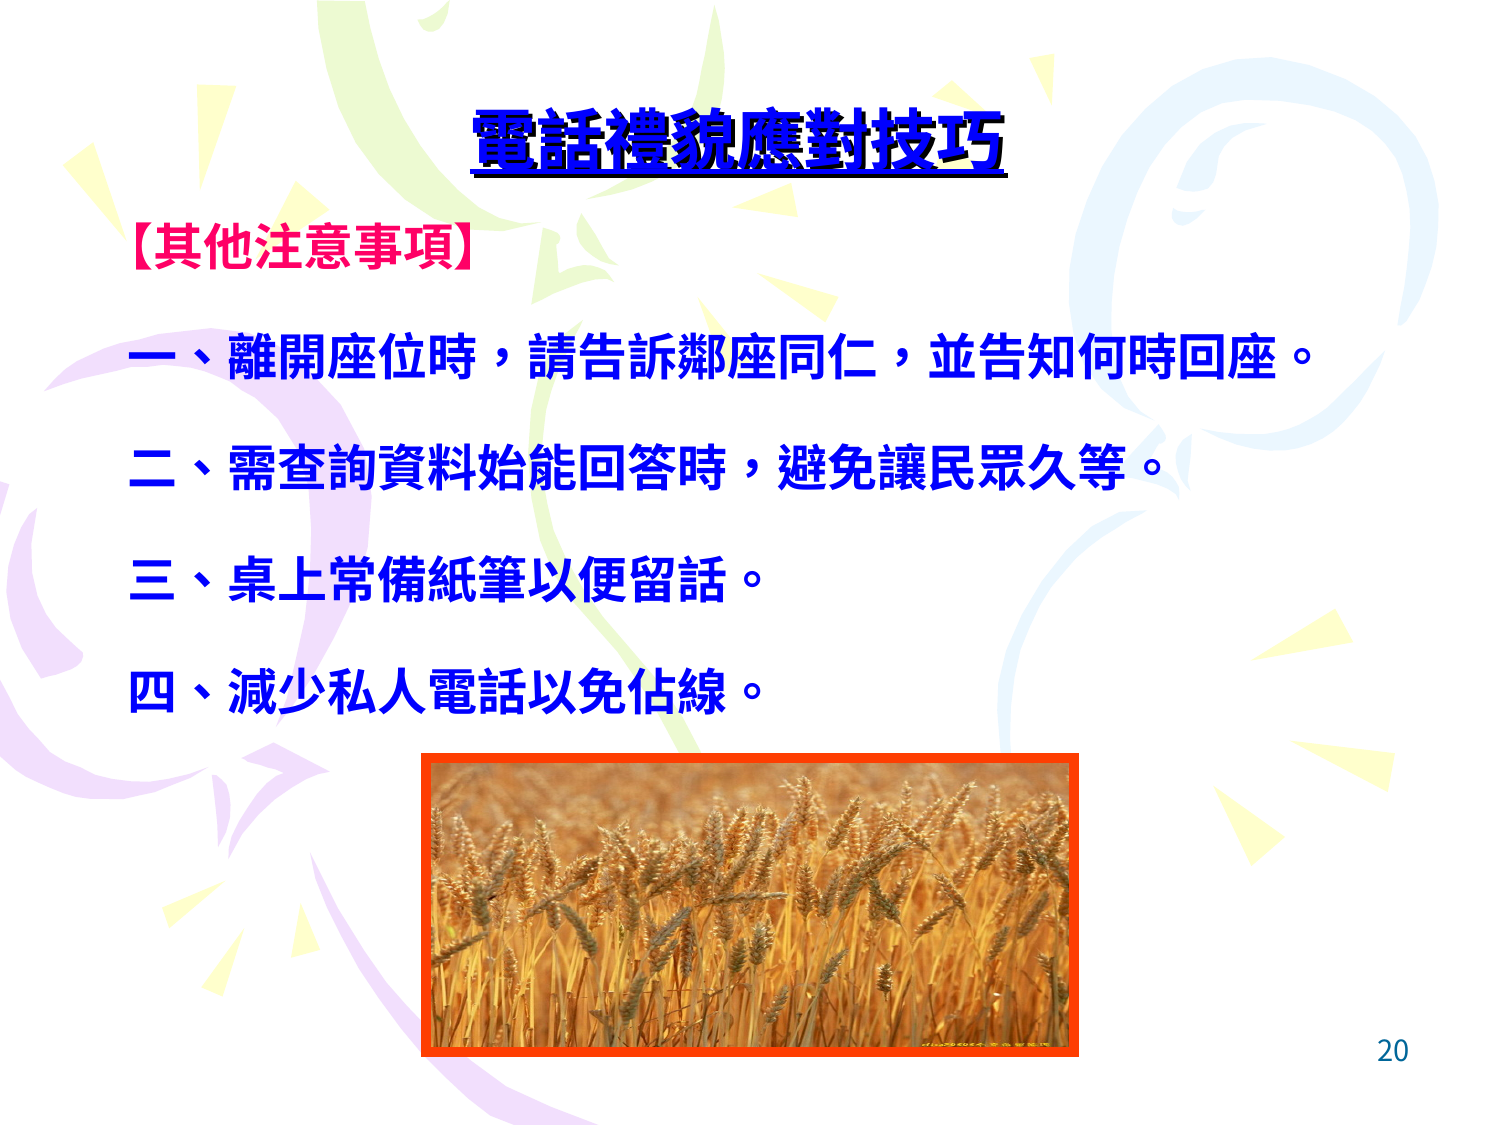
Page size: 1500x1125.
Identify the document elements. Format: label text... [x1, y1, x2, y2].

text_box 電話禮貌應對技巧 [454, 90, 1019, 186]
picture [430, 763, 1069, 1047]
text_box 【其他注意事項】 [88, 207, 519, 284]
text_box 一、離開座位時，請告訴鄰座同仁，並告知何時回座。 二、需查詢資料始能回答時，避免讓民眾久等。 三、桌上常備紙筆以便留話。 四、減少私人電話以免佔線。 [112, 205, 1377, 841]
